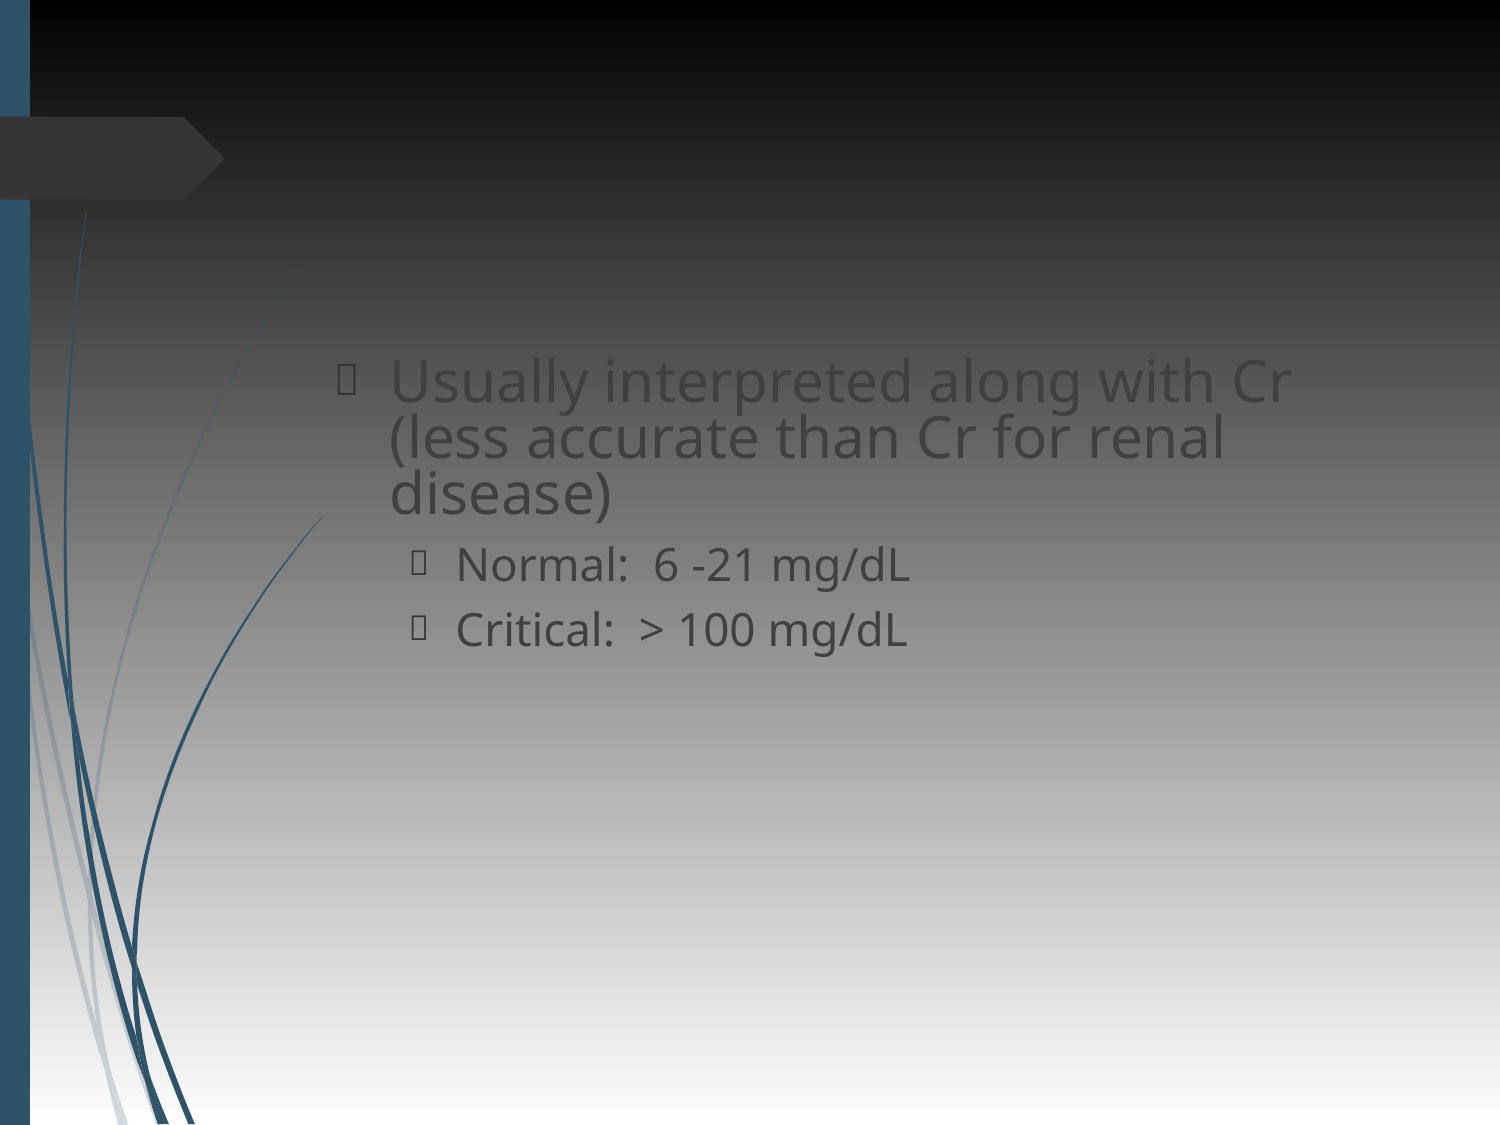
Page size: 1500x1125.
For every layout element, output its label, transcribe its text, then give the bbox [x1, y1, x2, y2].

title [319, 102, 1400, 313]
list Usually interpreted along with Cr (less accurate than Cr for renal disease) Normal: 6 -21 mg/dL Critical: > 100 mg/dL [318, 350, 1400, 970]
